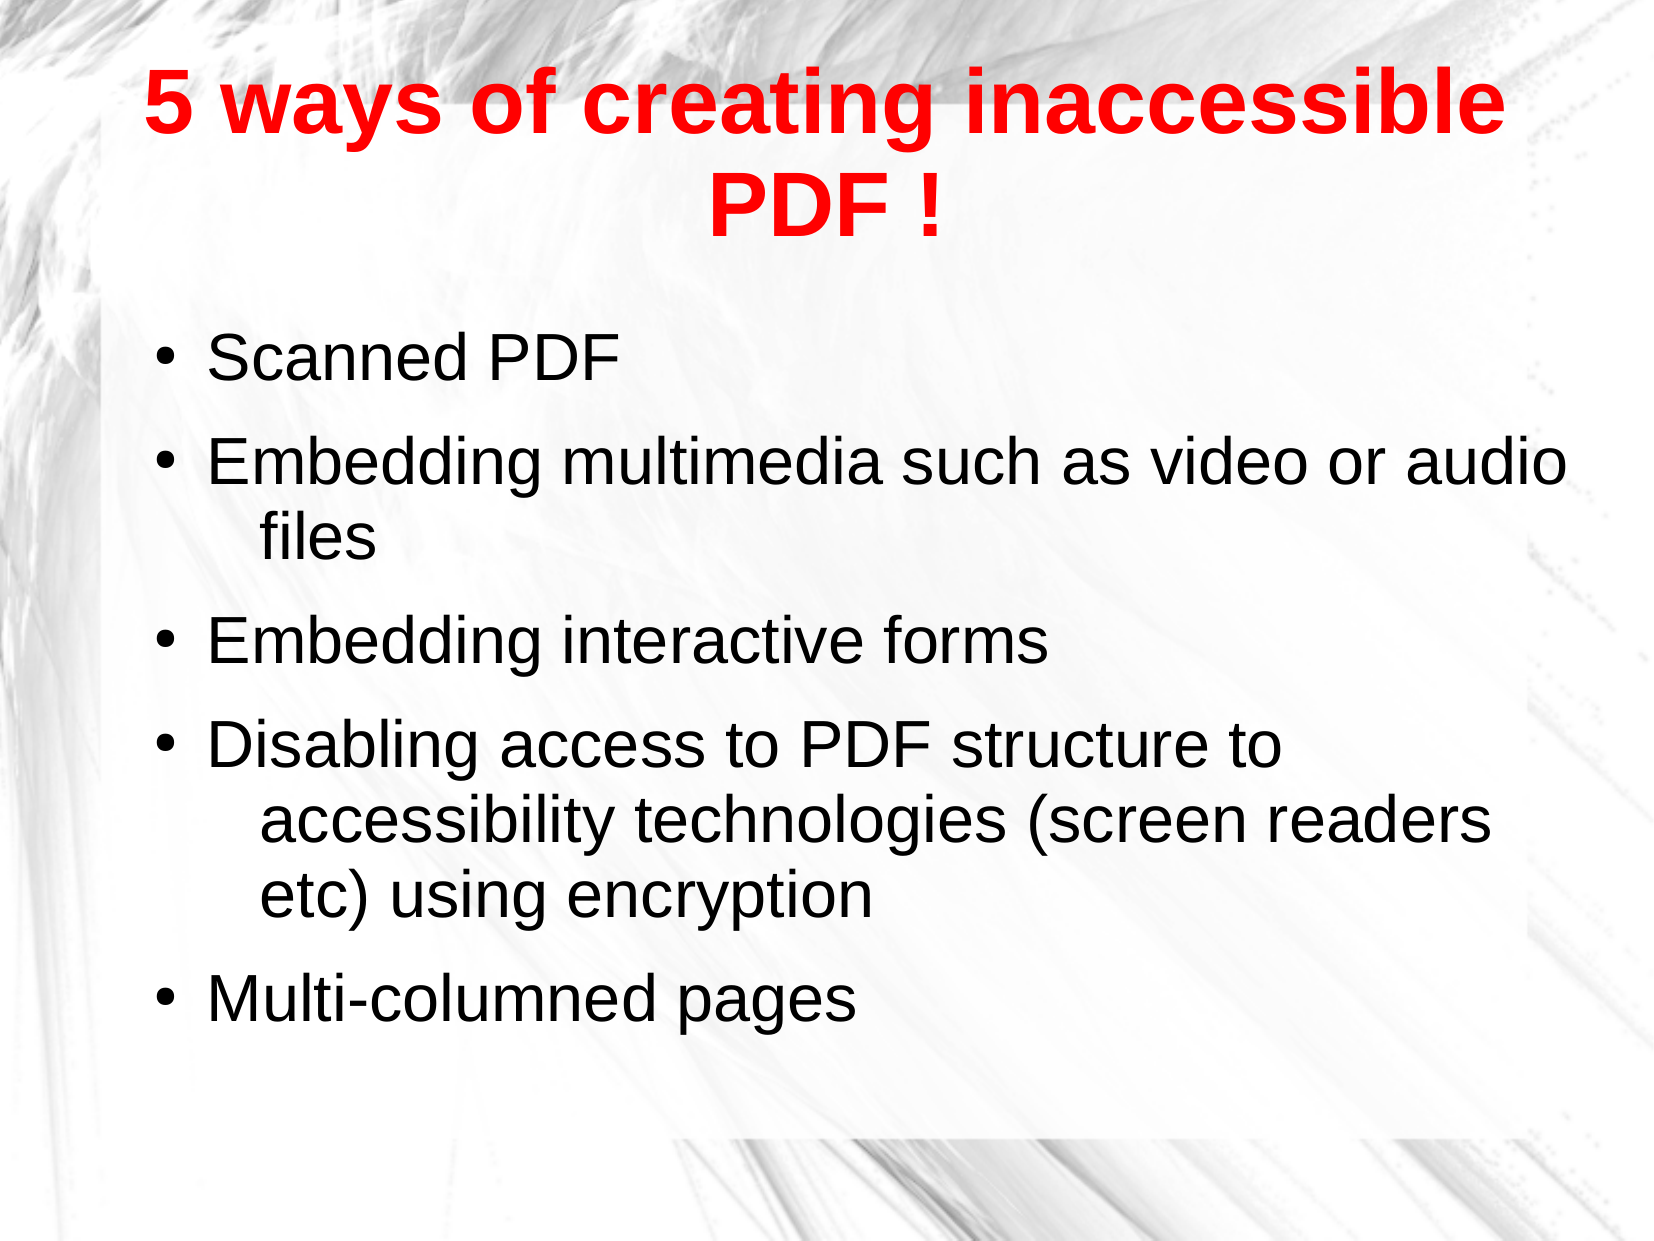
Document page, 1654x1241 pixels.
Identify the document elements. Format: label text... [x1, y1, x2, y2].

title 5 ways of creating inaccessible PDF ! [82, 50, 1571, 256]
list Scanned PDF Embedding multimedia such as video or audio files Embedding interactive forms Disabling access to PDF structure to accessibility technologies (screen readers etc) using encryption Multi-columned pages [118, 319, 1571, 1037]
picture [0, 0, 1654, 1241]
